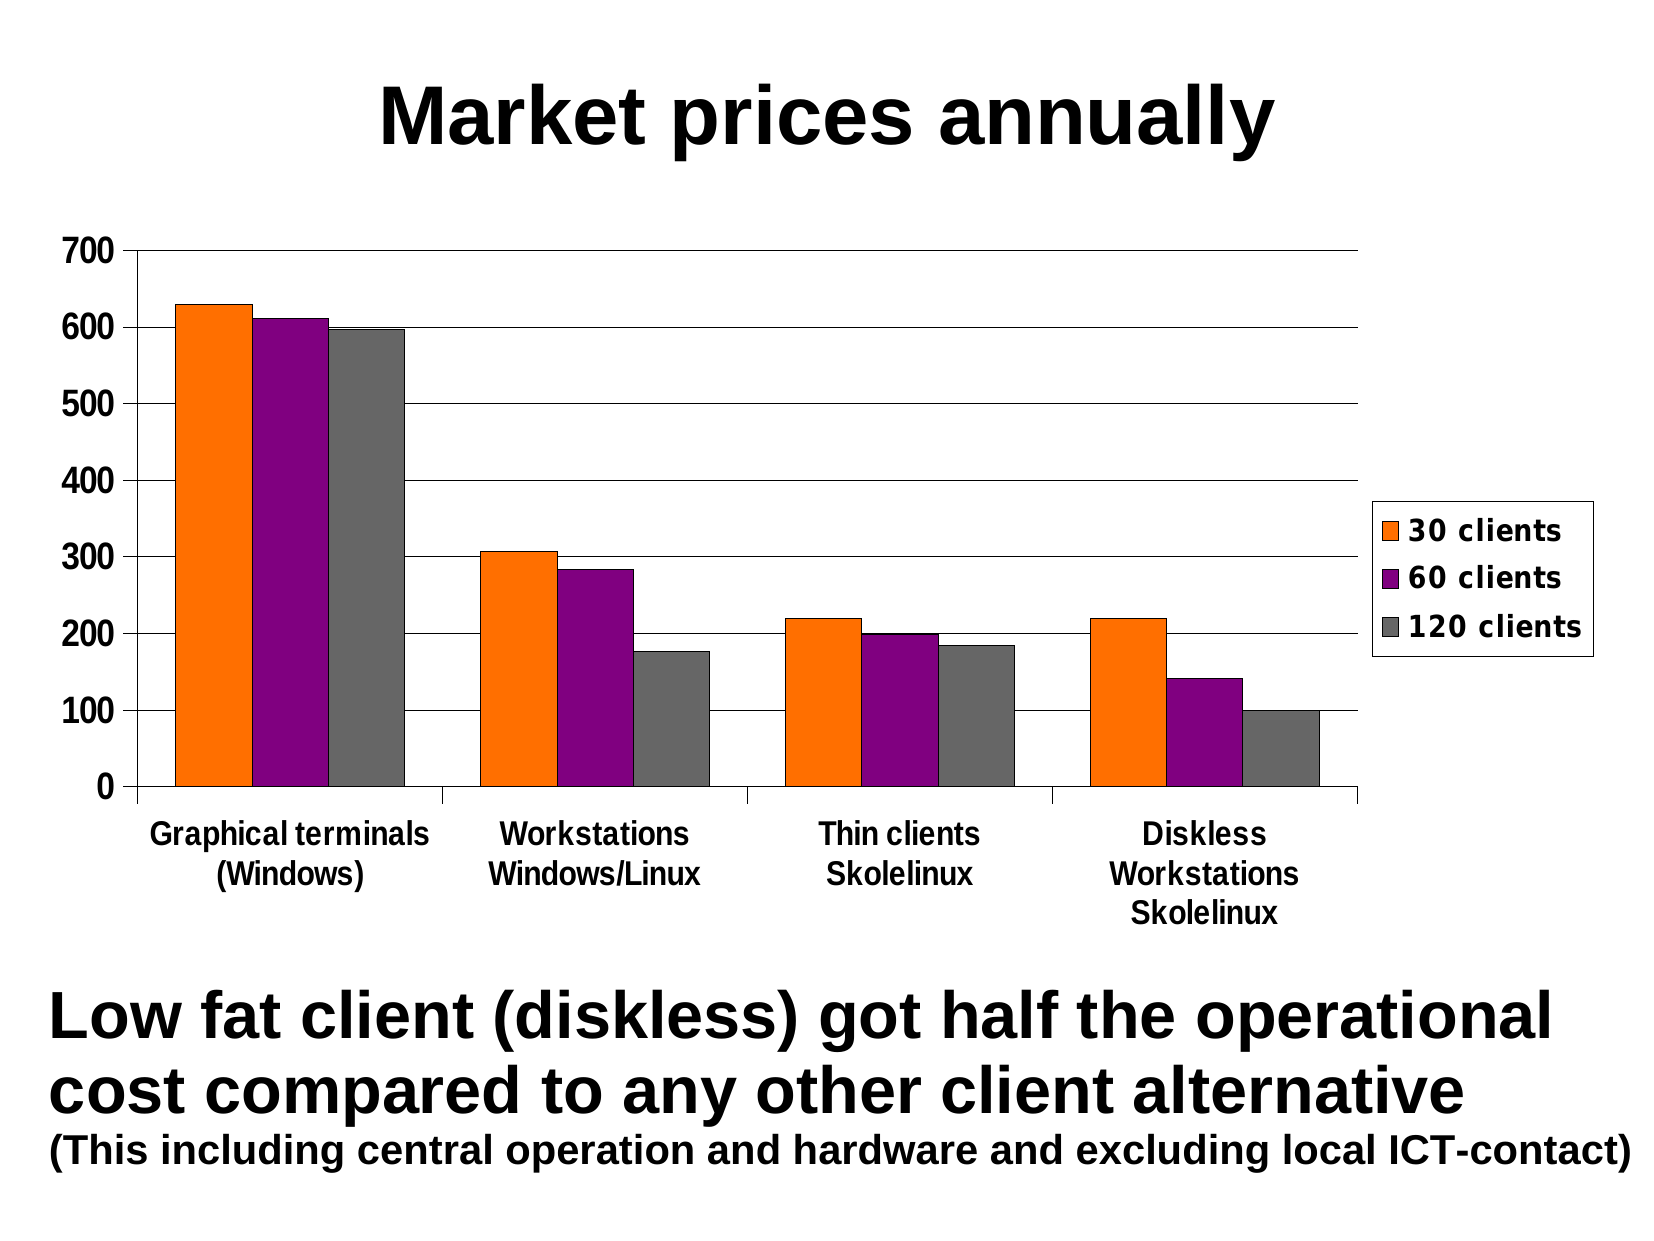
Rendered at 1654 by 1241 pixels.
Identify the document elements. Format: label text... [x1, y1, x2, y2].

text_box Low fat client (diskless) got half the operational cost compared to any other client alternative (This including central operation and hardware and excluding local ICT-contact) [48, 931, 1634, 1174]
chart [29, 205, 1625, 945]
title Market prices annually [121, 9, 1534, 205]
